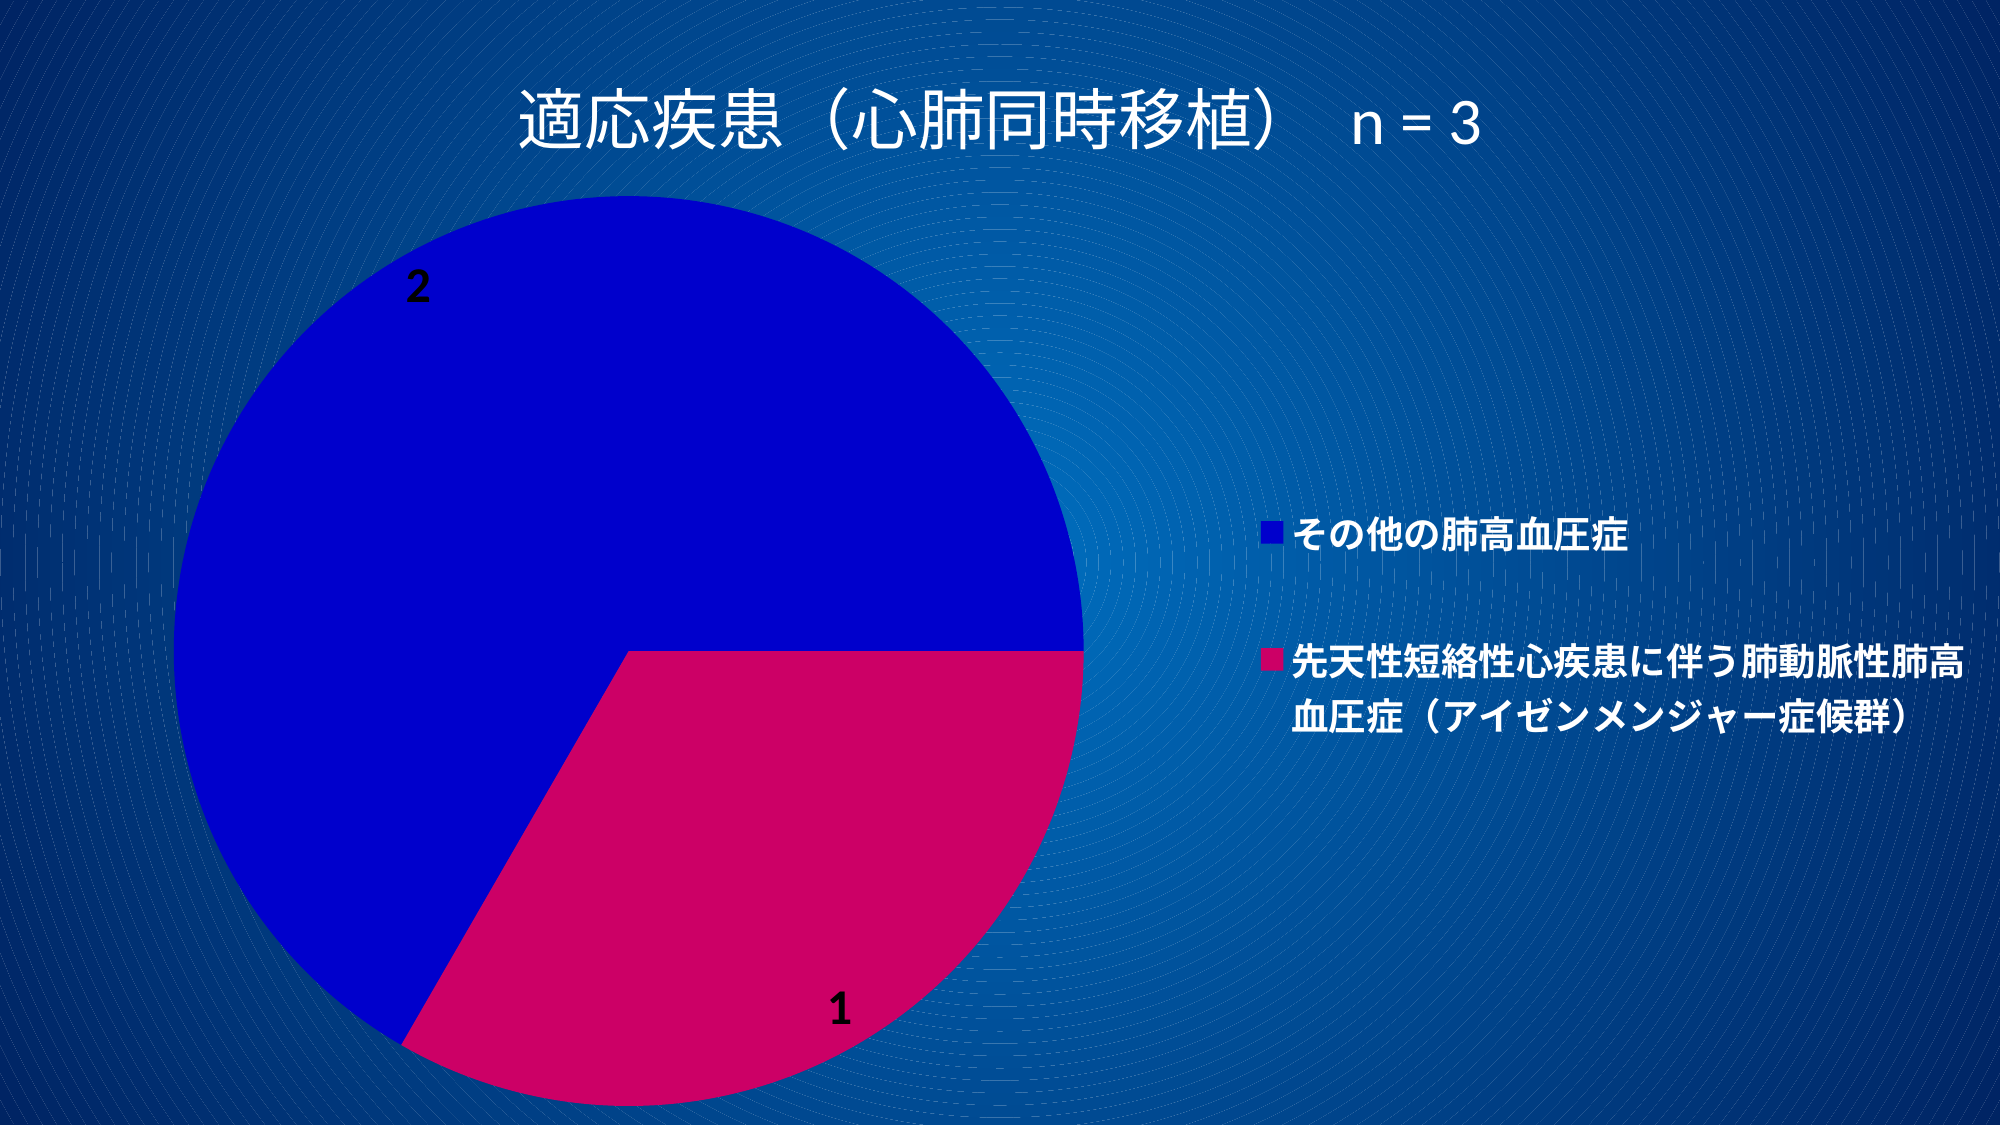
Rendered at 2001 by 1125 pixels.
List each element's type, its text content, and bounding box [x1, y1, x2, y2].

chart [0, 177, 2000, 1125]
text_box 適応疾患（心肺同時移植） n = 3 [84, 59, 1916, 177]
